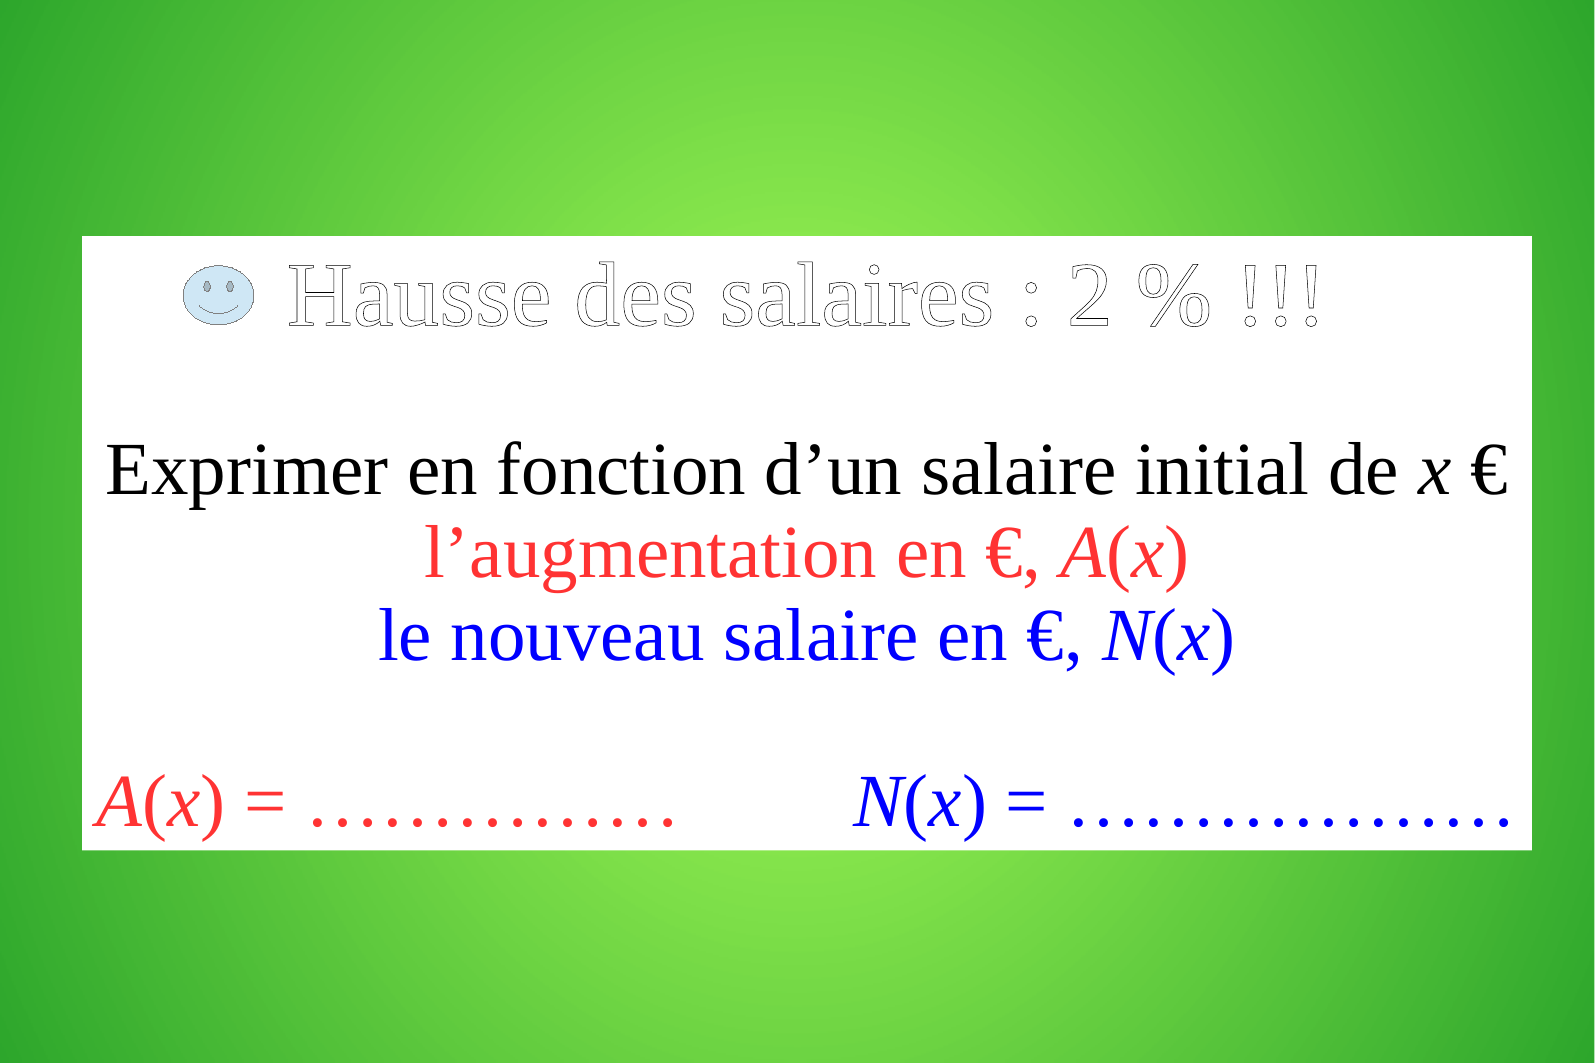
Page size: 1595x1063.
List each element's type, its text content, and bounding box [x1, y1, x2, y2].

text_box Hausse des salaires : 2 % !!! Exprimer en fonction d’un salaire initial de x € l’augmentation en €, A(x) le nouveau salaire en €, N(x) A(x) = …………… N(x) = ……………… [82, 236, 1532, 851]
text_box [183, 265, 254, 325]
picture [0, 0, 1595, 1063]
